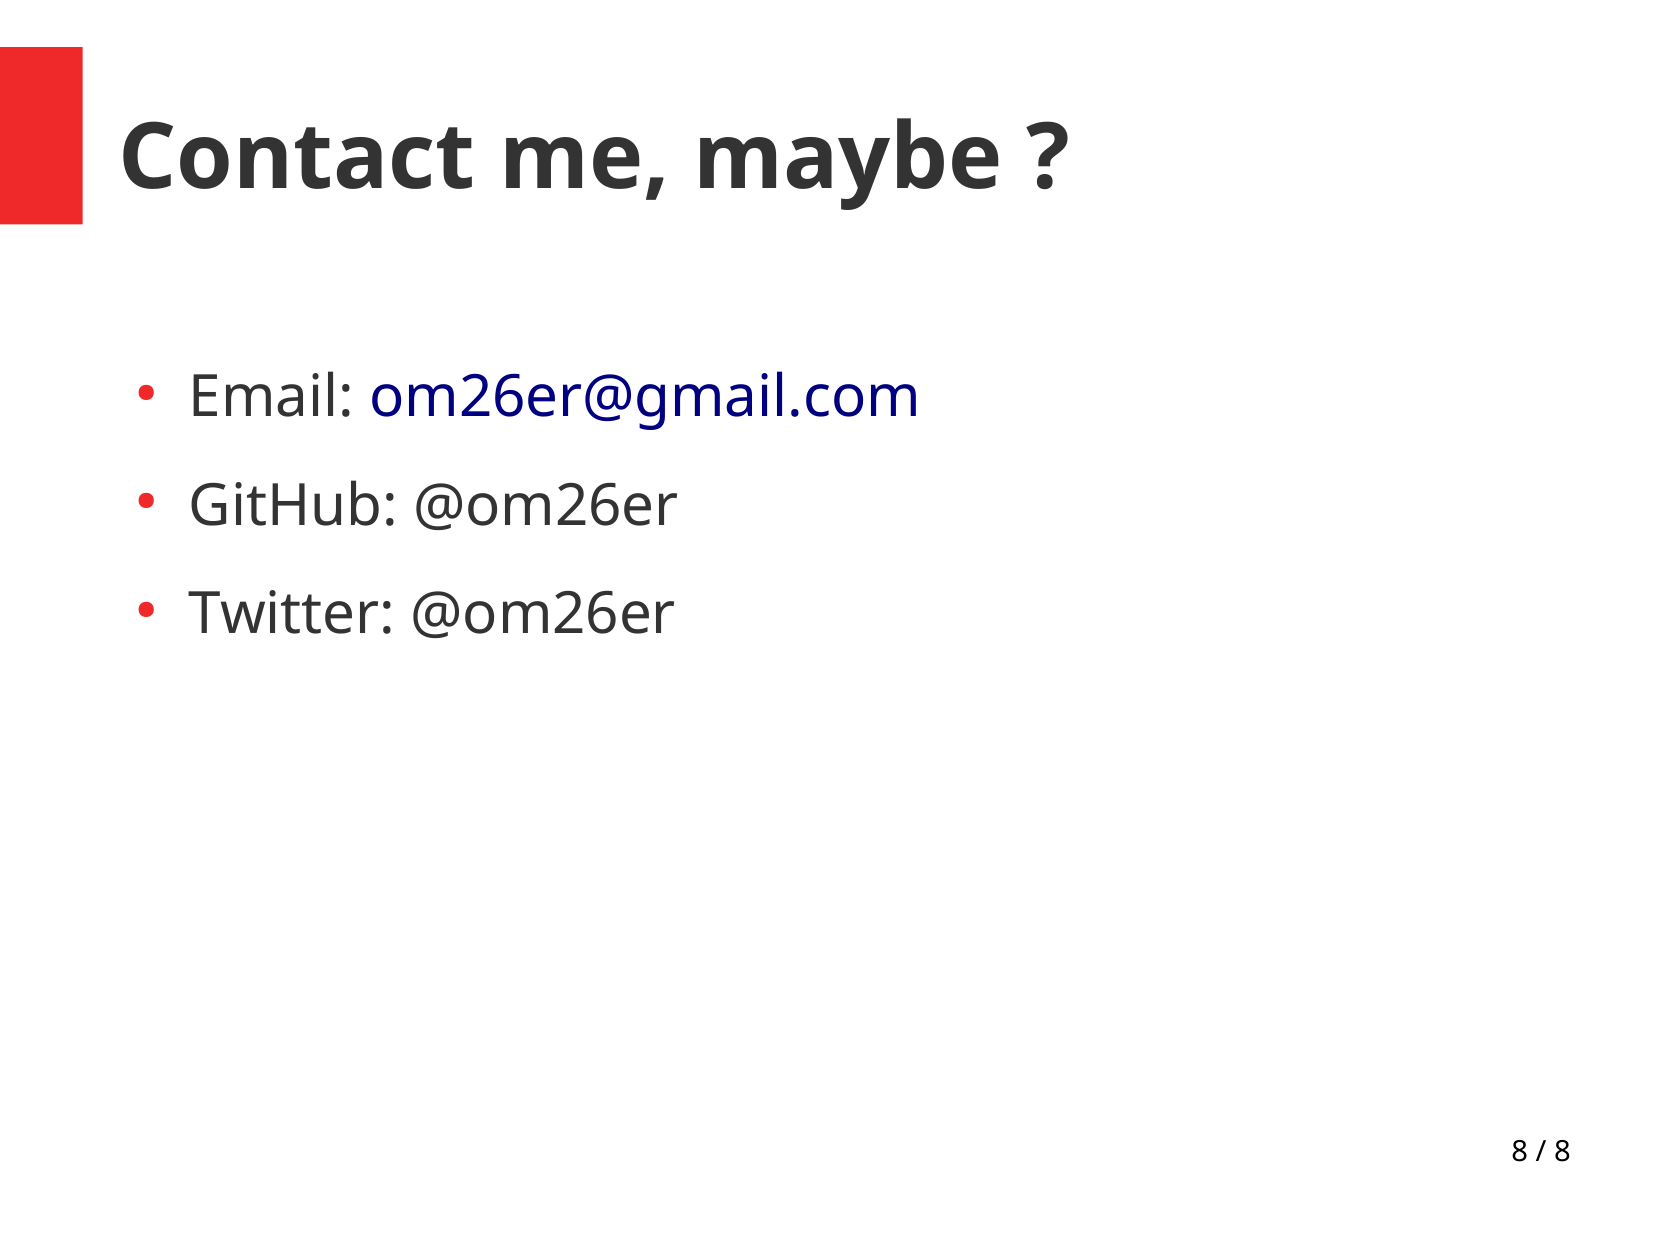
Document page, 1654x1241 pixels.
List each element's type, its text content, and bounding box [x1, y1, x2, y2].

list Email: om26er@gmail.com GitHub: @om26er Twitter: @om26er [118, 354, 1536, 1074]
title Contact me, maybe ? [118, 49, 1571, 257]
